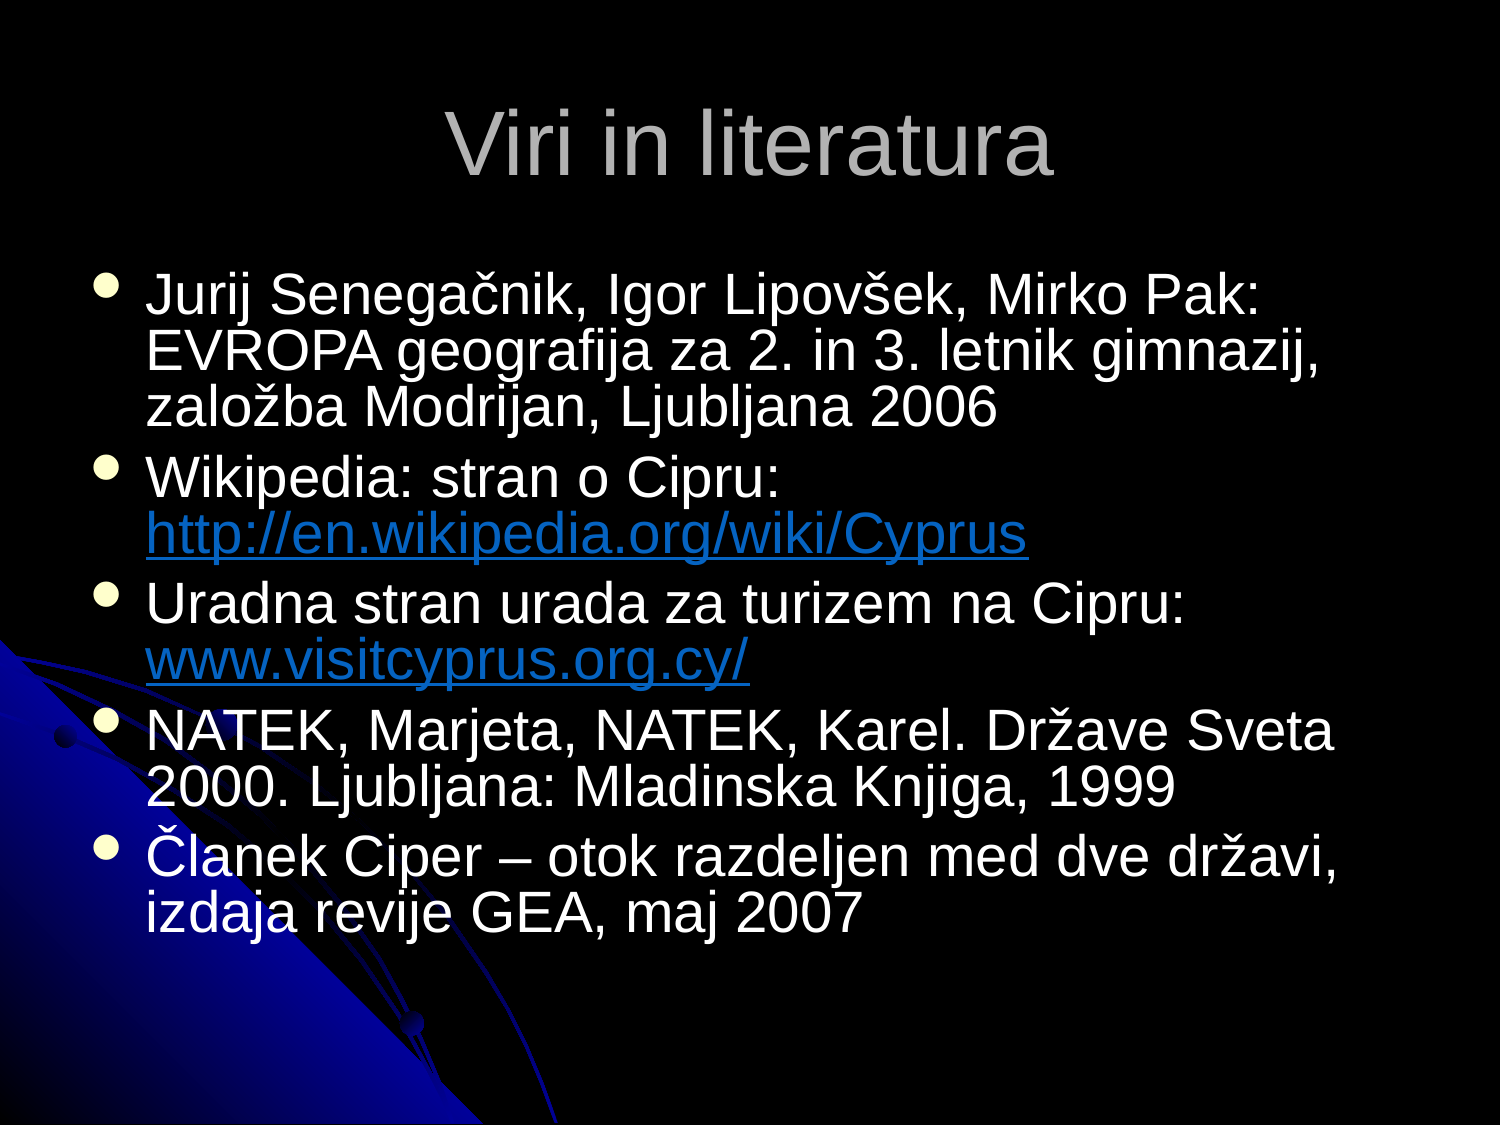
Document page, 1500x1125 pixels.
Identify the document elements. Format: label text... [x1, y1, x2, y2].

title Viri in literatura [75, 37, 1425, 241]
list Jurij Senegačnik, Igor Lipovšek, Mirko Pak: EVROPA geografija za 2. in 3. letnik gimnazij, založba Modrijan, Ljubljana 2006 Wikipedia: stran o Cipru: http://en.wikipedia.org/wiki/Cyprus Uradna stran urada za turizem na Cipru: www.visitcyprus.org.cy/ NATEK, Marjeta, NATEK, Karel. Države Sveta 2000. Ljubljana: Mladinska Knjiga, 1999 Članek Ciper – otok razdeljen med dve državi, izdaja revije GEA, maj 2007 [75, 262, 1425, 952]
